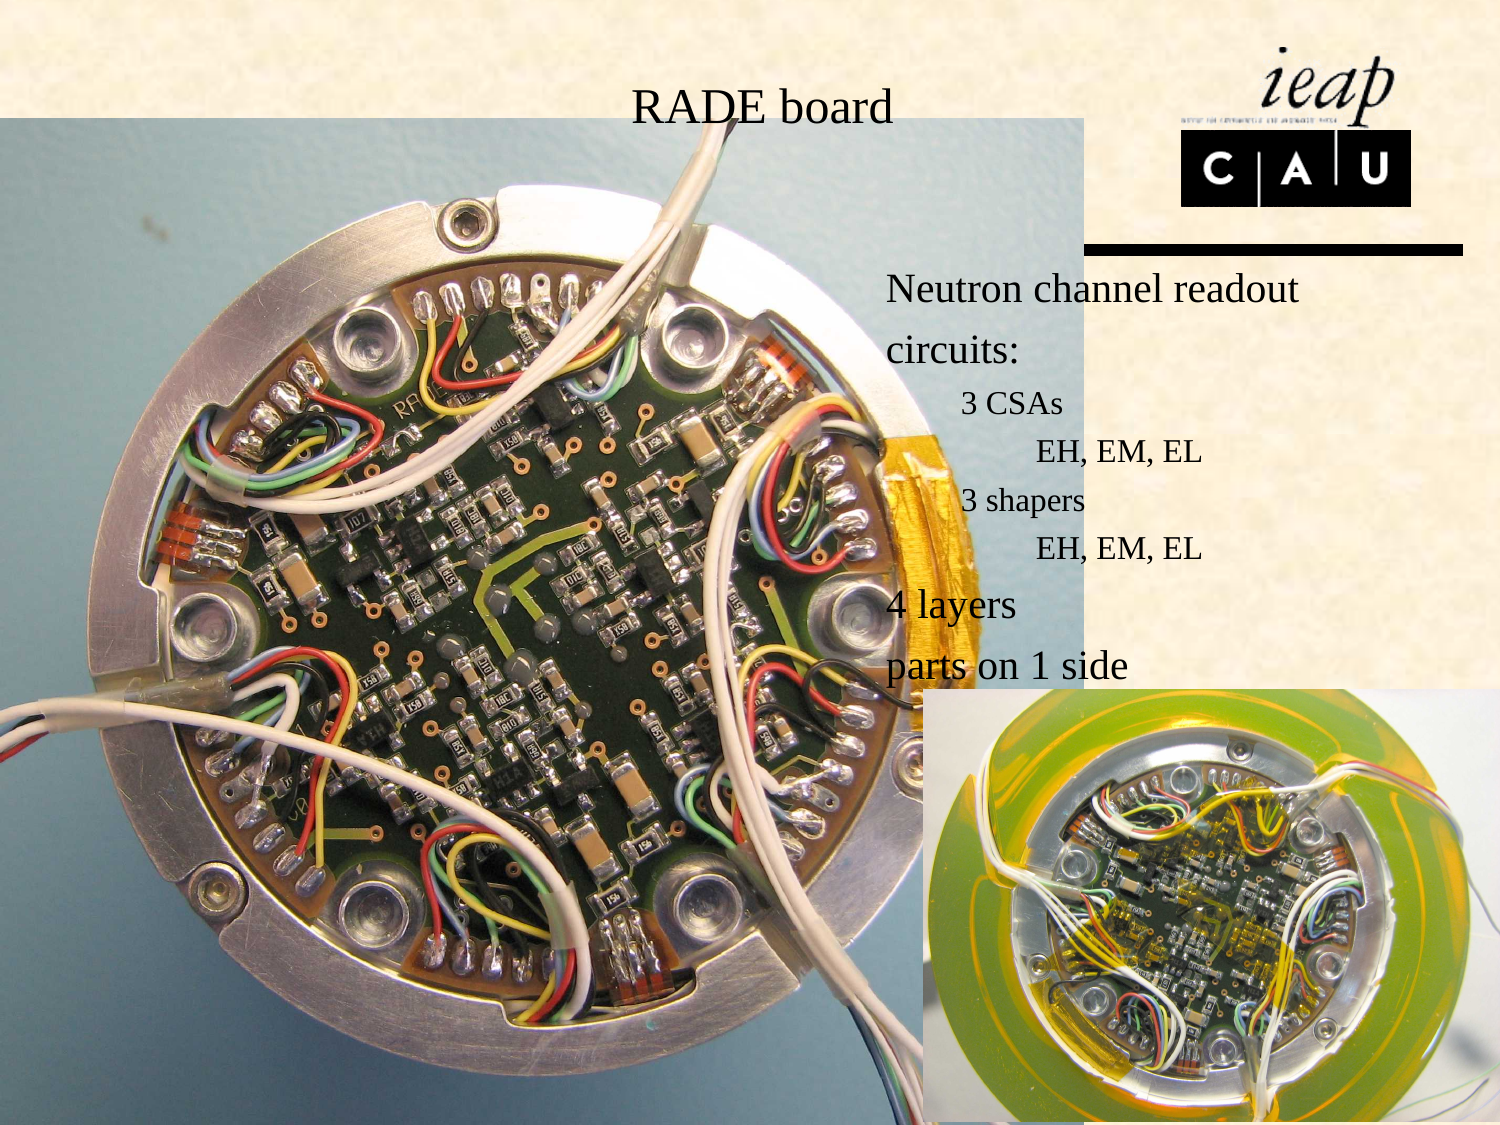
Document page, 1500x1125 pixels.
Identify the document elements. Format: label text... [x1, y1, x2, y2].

picture [0, 0, 1500, 1125]
list Neutron channel readout circuits: 3 CSAs EH, EM, EL 3 shapers EH, EM, EL 4 layers parts on 1 side [885, 265, 1477, 768]
title RADE board [299, 8, 1225, 205]
